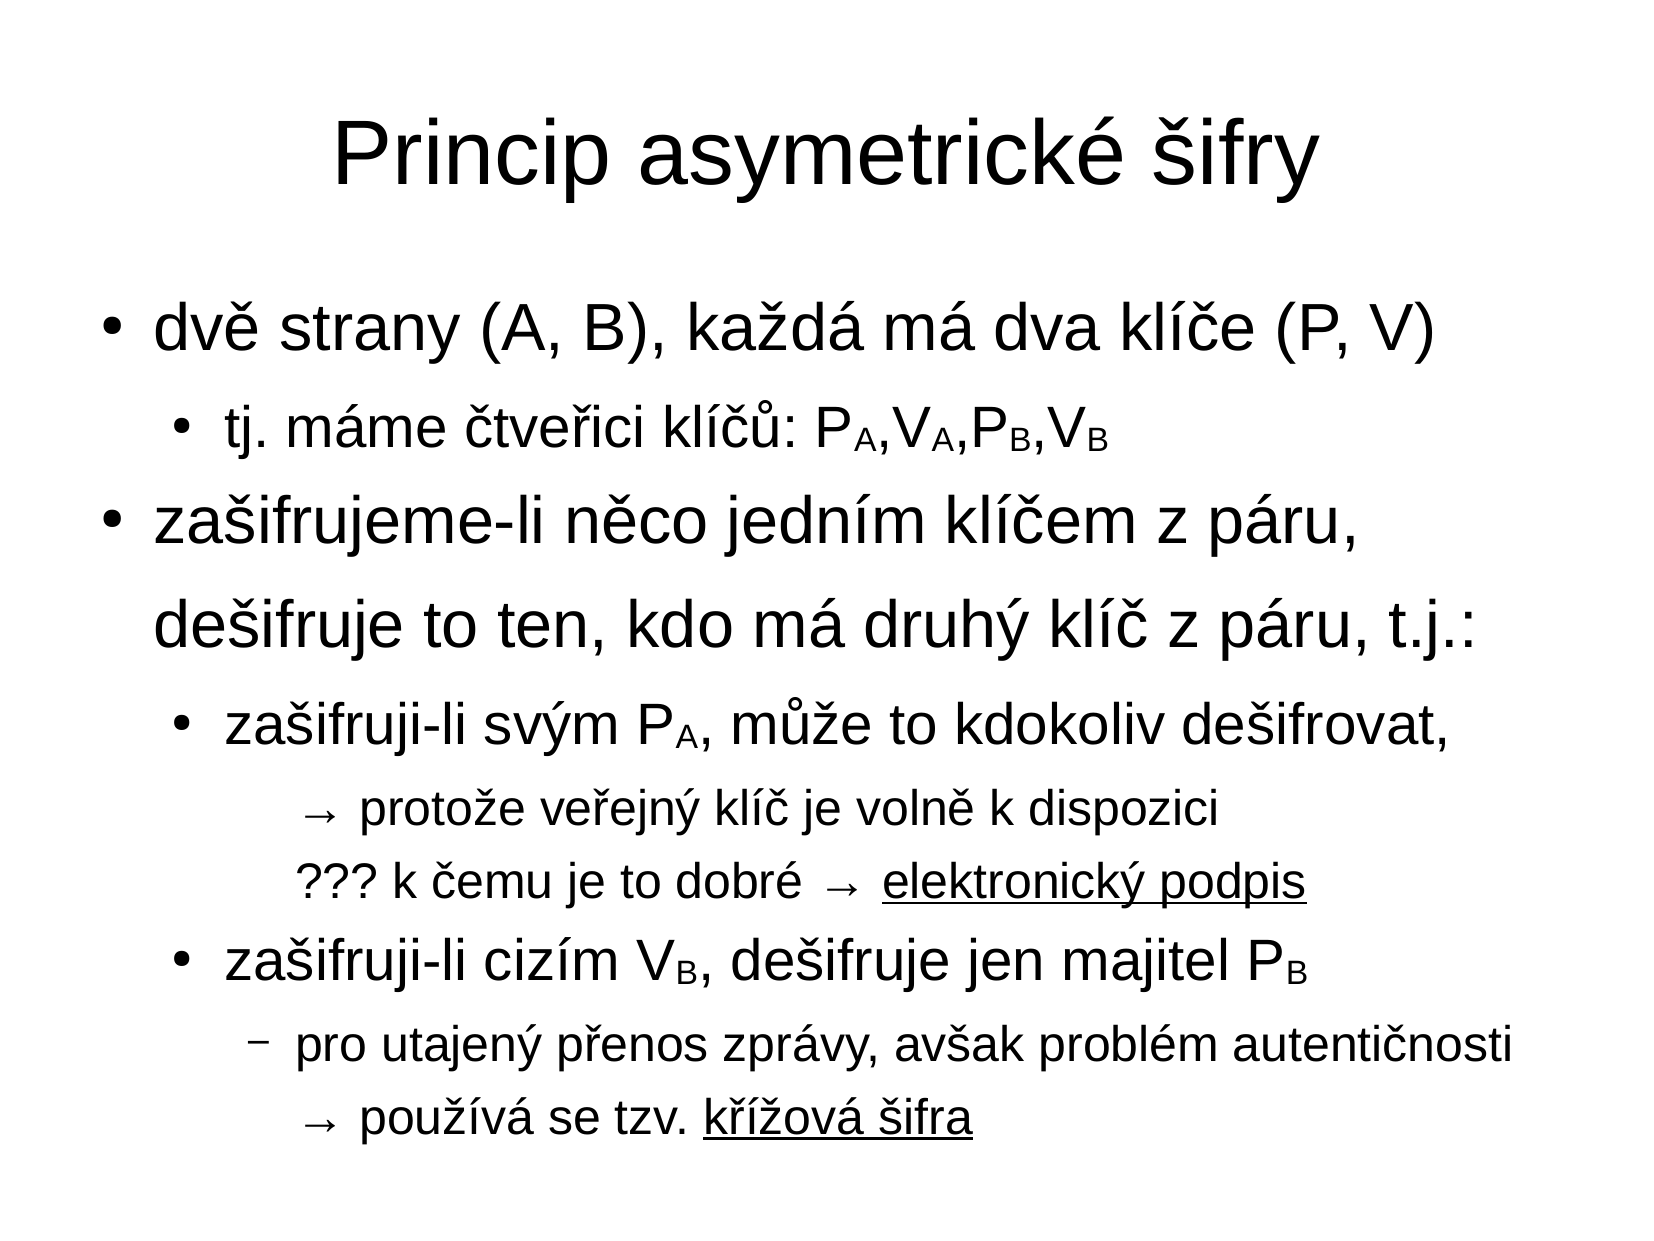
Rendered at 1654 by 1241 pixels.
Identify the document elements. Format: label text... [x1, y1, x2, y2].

list dvě strany (A, B), každá má dva klíče (P, V) tj. máme čtveřici klíčů: PA,VA,PB,VB zašifrujeme-li něco jedním klíčem z páru, dešifruje to ten, kdo má druhý klíč z páru, t.j.: zašifruji-li svým PA, může to kdokoliv dešifrovat, → protože veřejný klíč je volně k dispozici ??? k čemu je to dobré → elektronický podpis zašifruji-li cizím VB, dešifruje jen majitel PB pro utajený přenos zprávy, avšak problém autentičnosti → používá se tzv. křížová šifra [82, 290, 1571, 1202]
title Princip asymetrické šifry [82, 56, 1571, 250]
